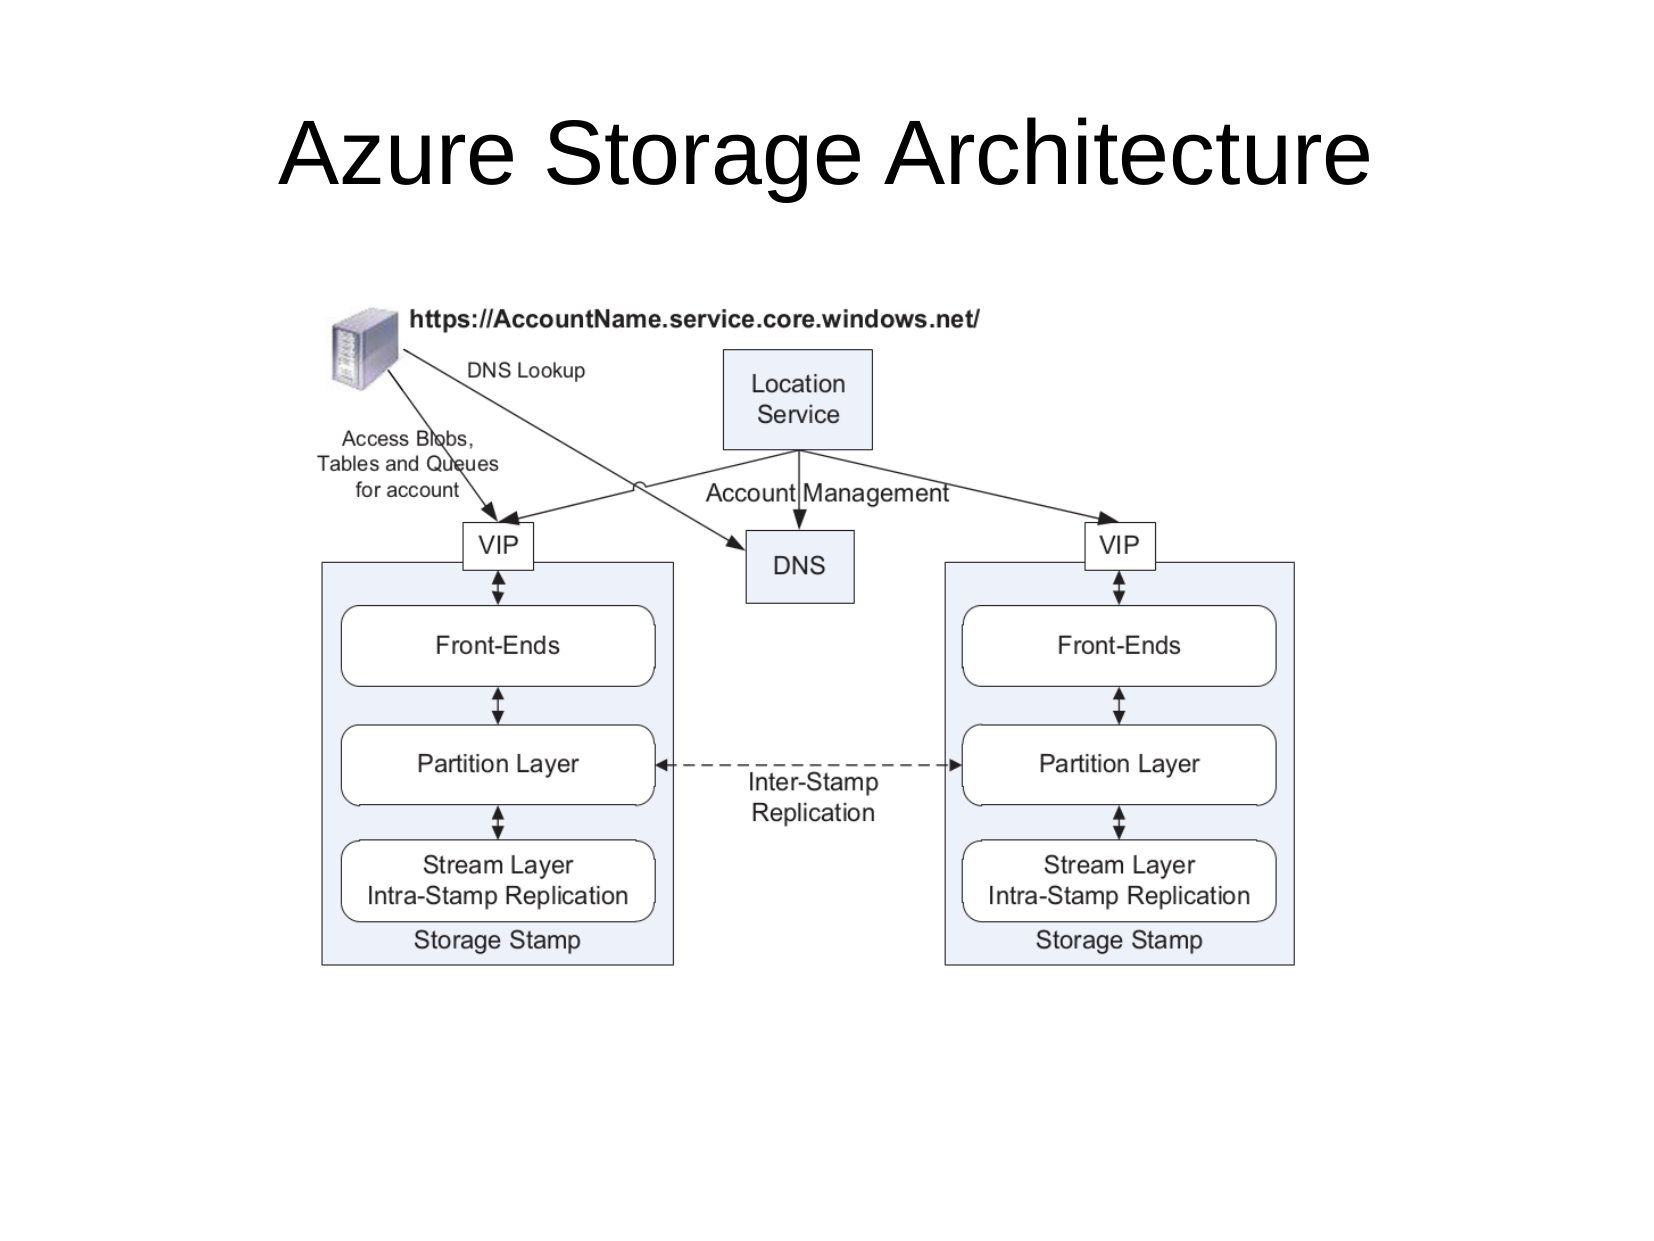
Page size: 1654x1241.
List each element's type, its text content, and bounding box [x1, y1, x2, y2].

title Azure Storage Architecture [82, 49, 1571, 257]
picture [259, 290, 1362, 1010]
